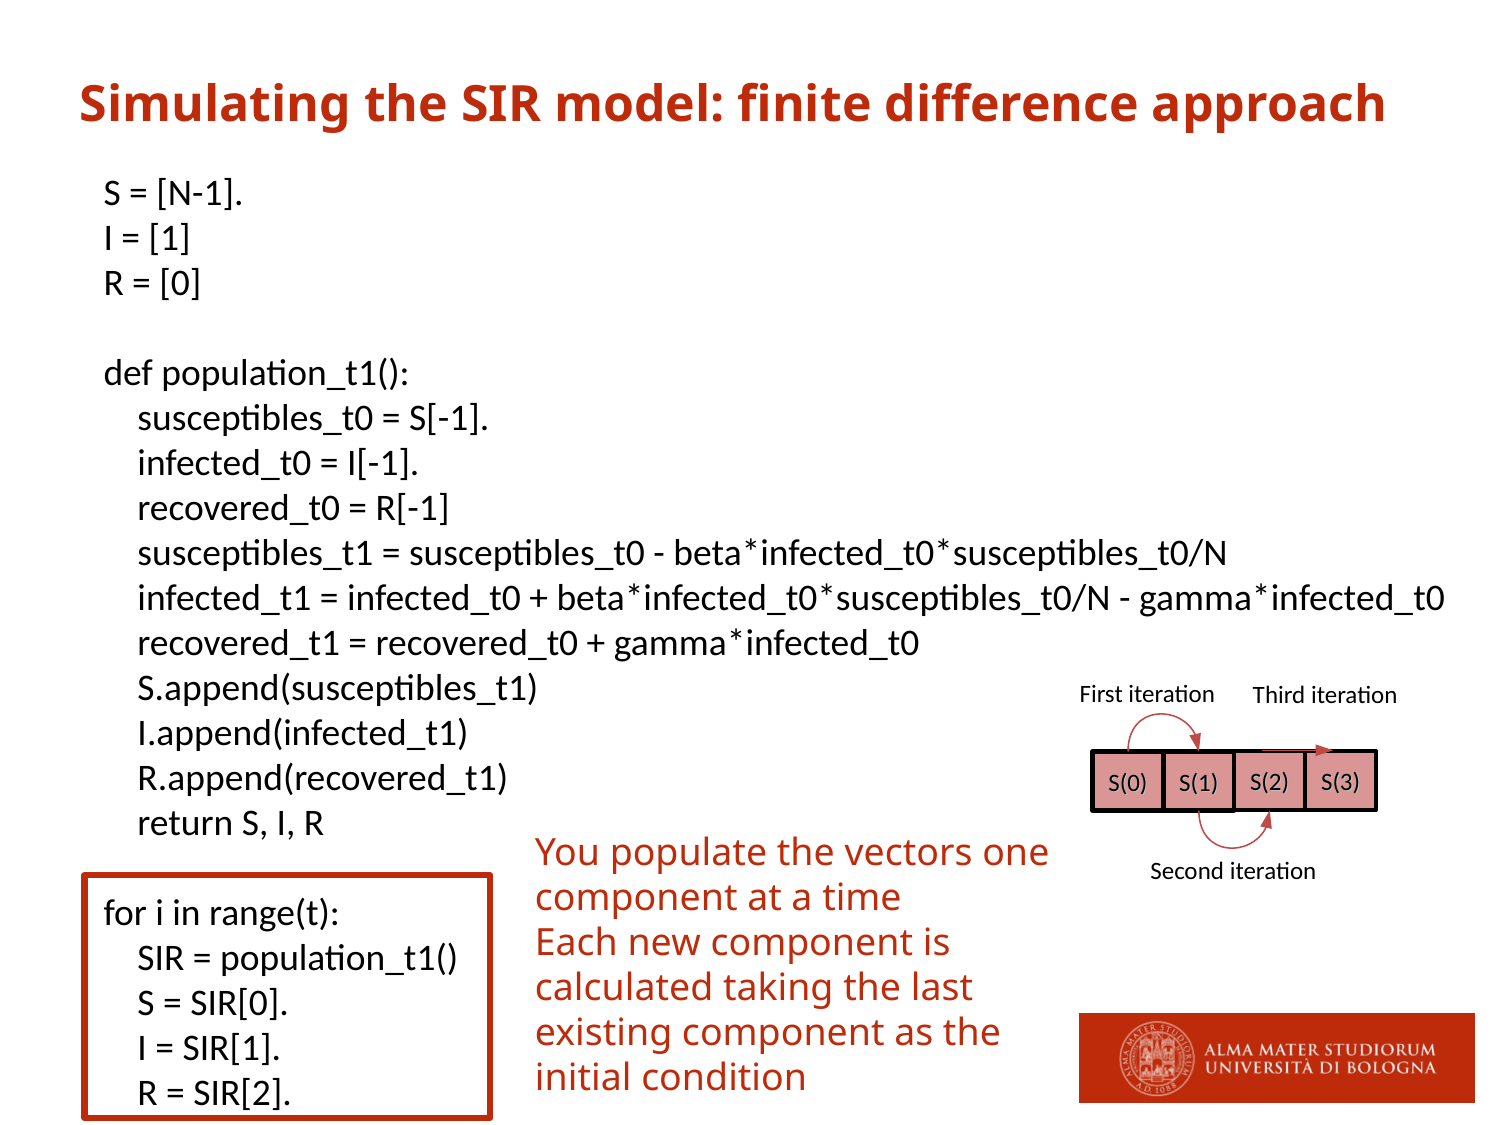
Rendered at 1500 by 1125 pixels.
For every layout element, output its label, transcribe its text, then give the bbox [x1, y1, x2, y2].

text_box S(2) [1234, 751, 1305, 810]
list Simulating the SIR model: finite difference approach [64, 78, 1447, 185]
text_box Second iteration [1135, 847, 1366, 894]
text_box S = [N-1]. I = [1] R = [0] def population_t1(): susceptibles_t0 = S[-1]. infected_t0 = I[-1]. recovered_t0 = R[-1] susceptibles_t1 = susceptibles_t0 - beta*infected_t0*susceptibles_t0/N infected_t1 = infected_t0 + beta*infected_t0*susceptibles_t0/N - gamma*infected_t0 recovered_t1 = recovered_t0 + gamma*infected_t0 S.append(susceptibles_t1) I.append(infected_t1) R.append(recovered_t1) return S, I, R for i in range(t): SIR = population_t1() S = SIR[0]. I = SIR[1]. R = SIR[2]. [89, 161, 1471, 1121]
text_box S(3) [1305, 751, 1376, 810]
text_box First iteration [1064, 669, 1263, 716]
text_box You populate the vectors one component at a time Each new component is calculated taking the last existing component as the initial condition [520, 820, 1088, 1108]
text_box S = [N-1]. I = [1] R = [0] def population_t1(): susceptibles_t0 = S[-1]. infected_t0 = I[-1]. recovered_t0 = R[-1] susceptibles_t1 = susceptibles_t0 - beta*infected_t0*susceptibles_t0/N infected_t1 = infected_t0 + beta*infected_t0*susceptibles_t0/N - gamma*infected_t0 recovered_t1 = recovered_t0 + gamma*infected_t0 S.append(susceptibles_t1) I.append(infected_t1) R.append(recovered_t1) return S, I, R for i in range(t): SIR = population_t1() S = SIR[0]. I = SIR[1]. R = SIR[2]. [89, 878, 487, 1115]
text_box Third iteration [1237, 670, 1429, 717]
text_box S(0) [1093, 751, 1163, 811]
text_box S(1) [1163, 751, 1234, 811]
